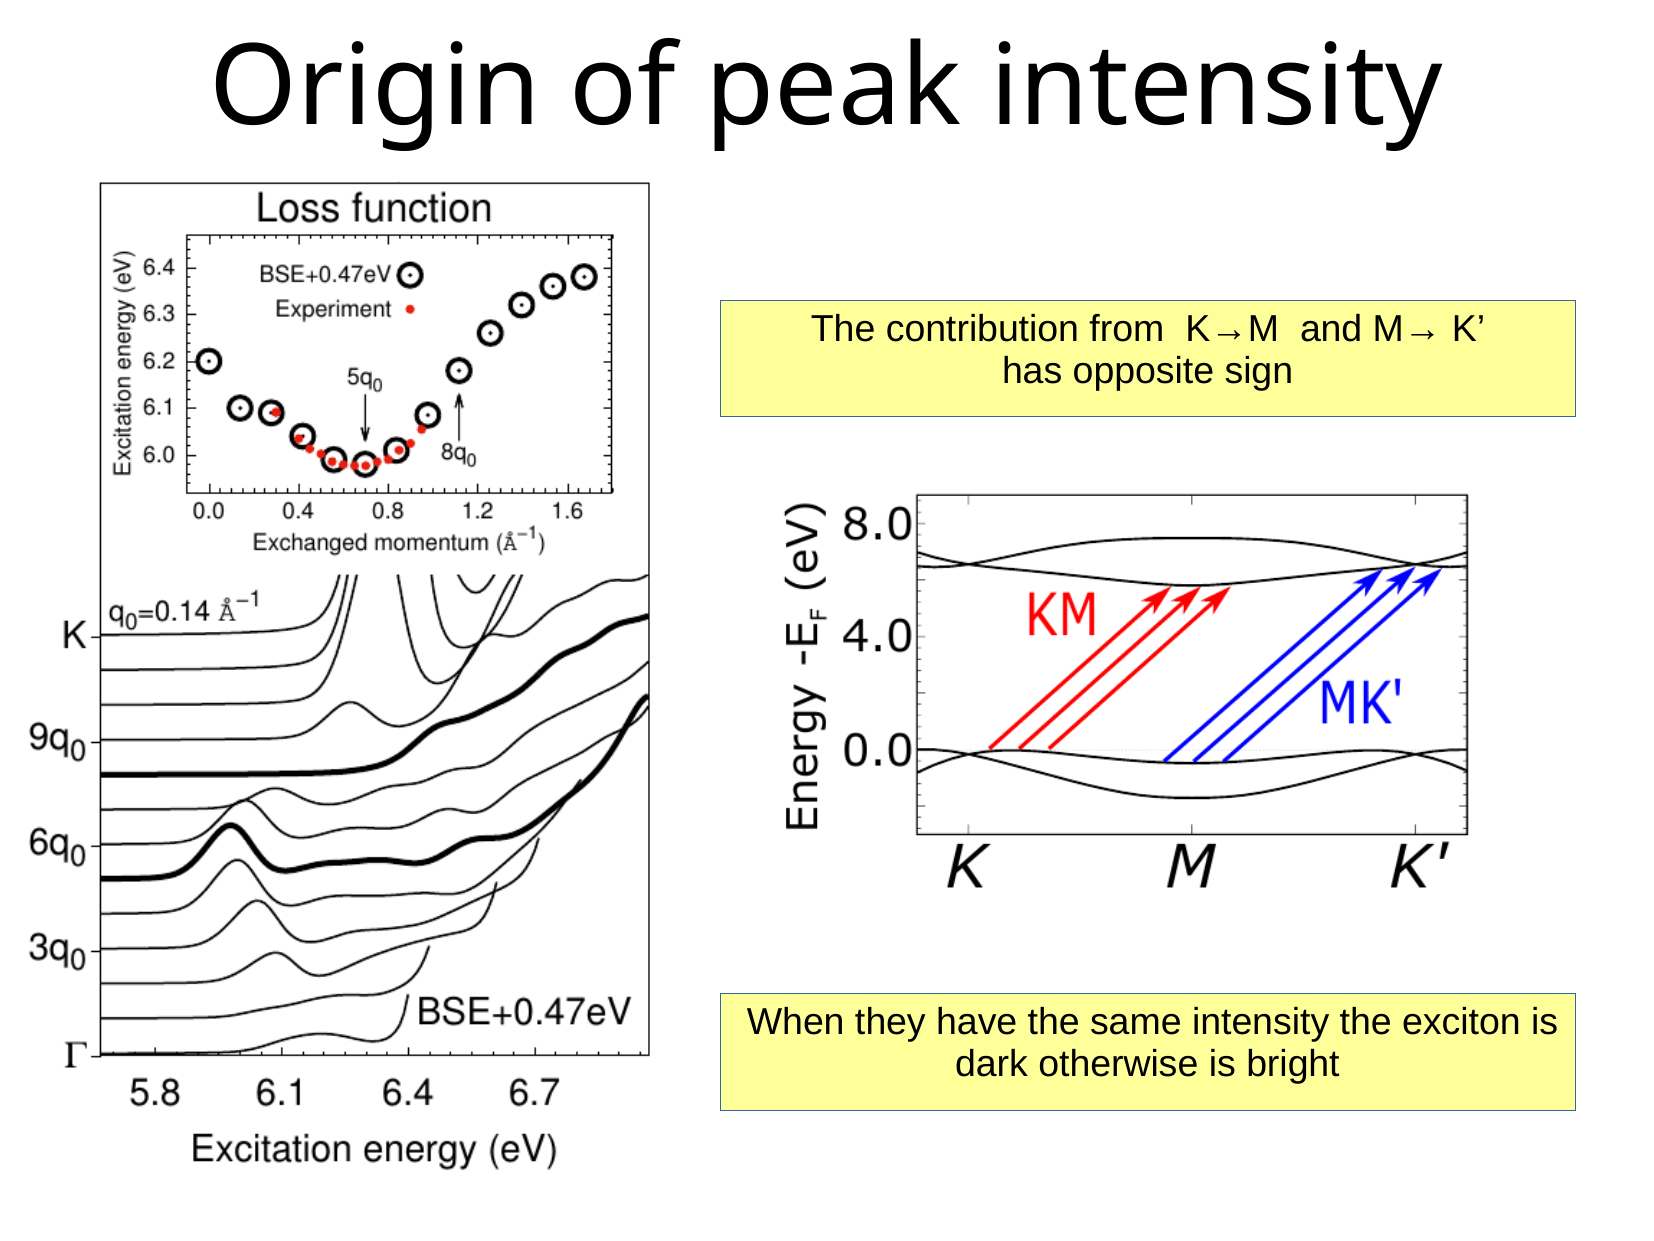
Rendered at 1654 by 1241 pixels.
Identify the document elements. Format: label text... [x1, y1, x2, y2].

title Origin of peak intensity [82, 8, 1571, 154]
text_box The contribution from K→M and M→ K’ has opposite sign [720, 300, 1576, 417]
text_box When they have the same intensity the exciton is dark otherwise is bright [720, 993, 1576, 1111]
picture [15, 164, 683, 1196]
picture [780, 491, 1482, 901]
